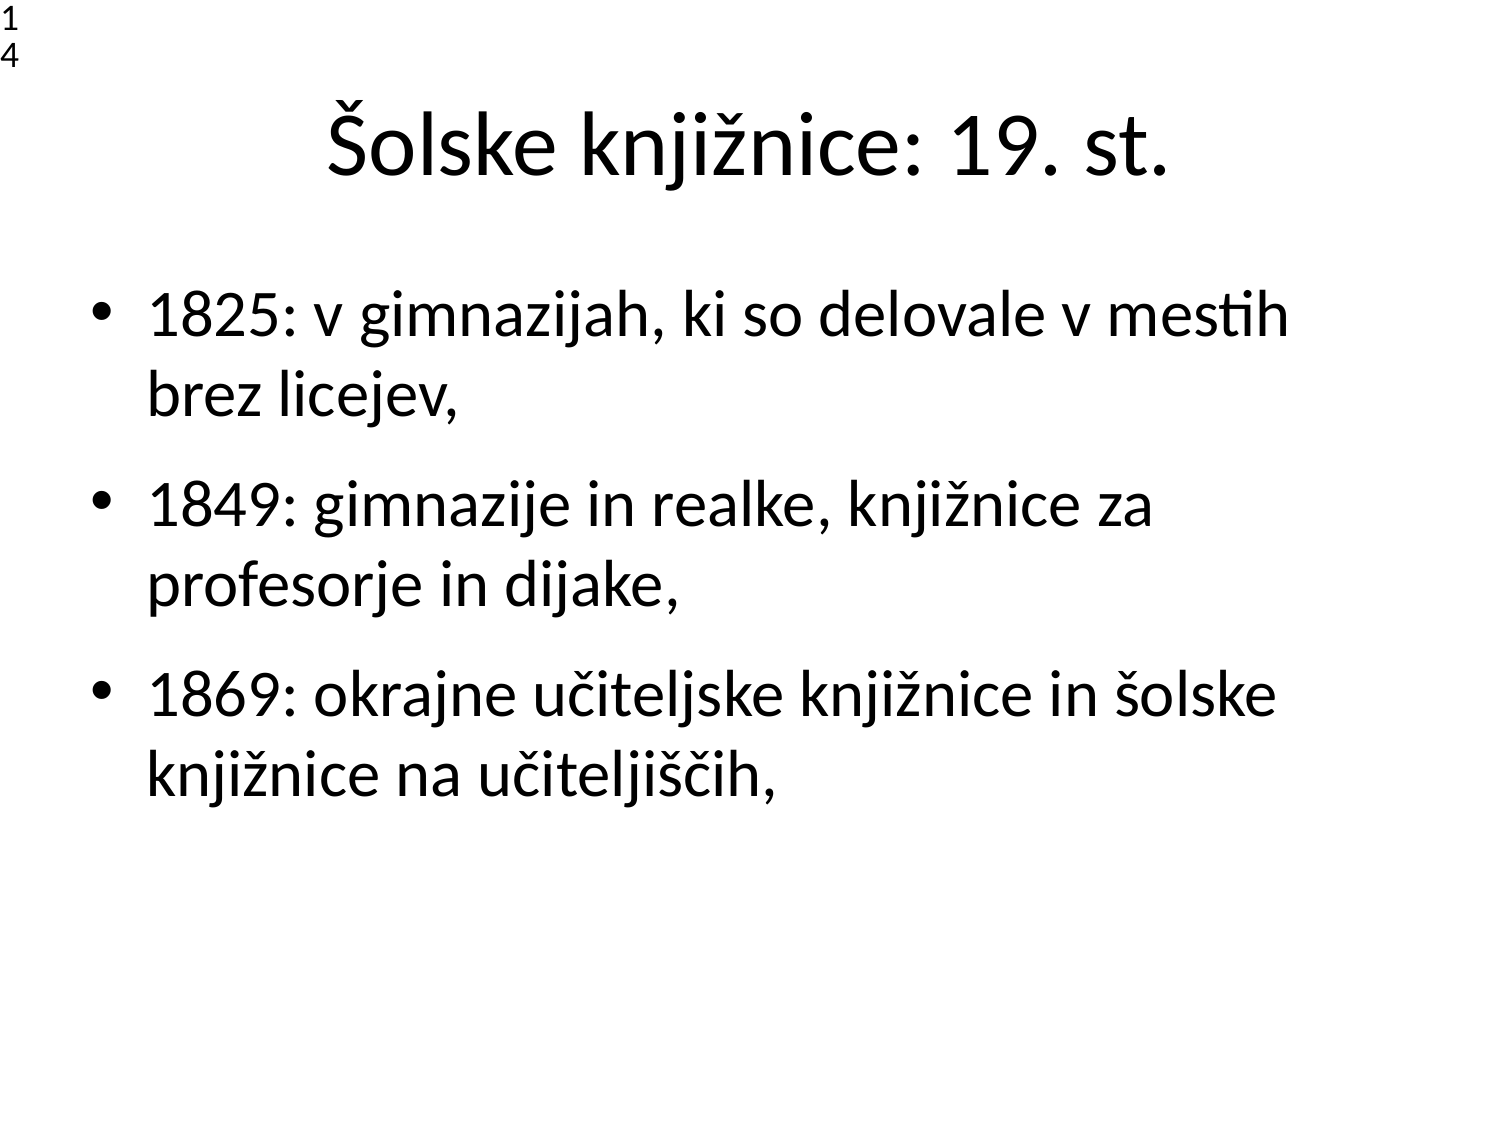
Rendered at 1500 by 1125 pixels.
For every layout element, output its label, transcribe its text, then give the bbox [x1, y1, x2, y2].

list 1825: v gimnazijah, ki so delovale v mestih brez licejev, 1849: gimnazije in realke, knjižnice za profesorje in dijake, 1869: okrajne učiteljske knjižnice in šolske knjižnice na učiteljiščih, [75, 262, 1425, 1005]
title Šolske knjižnice: 19. st. [75, 45, 1425, 233]
